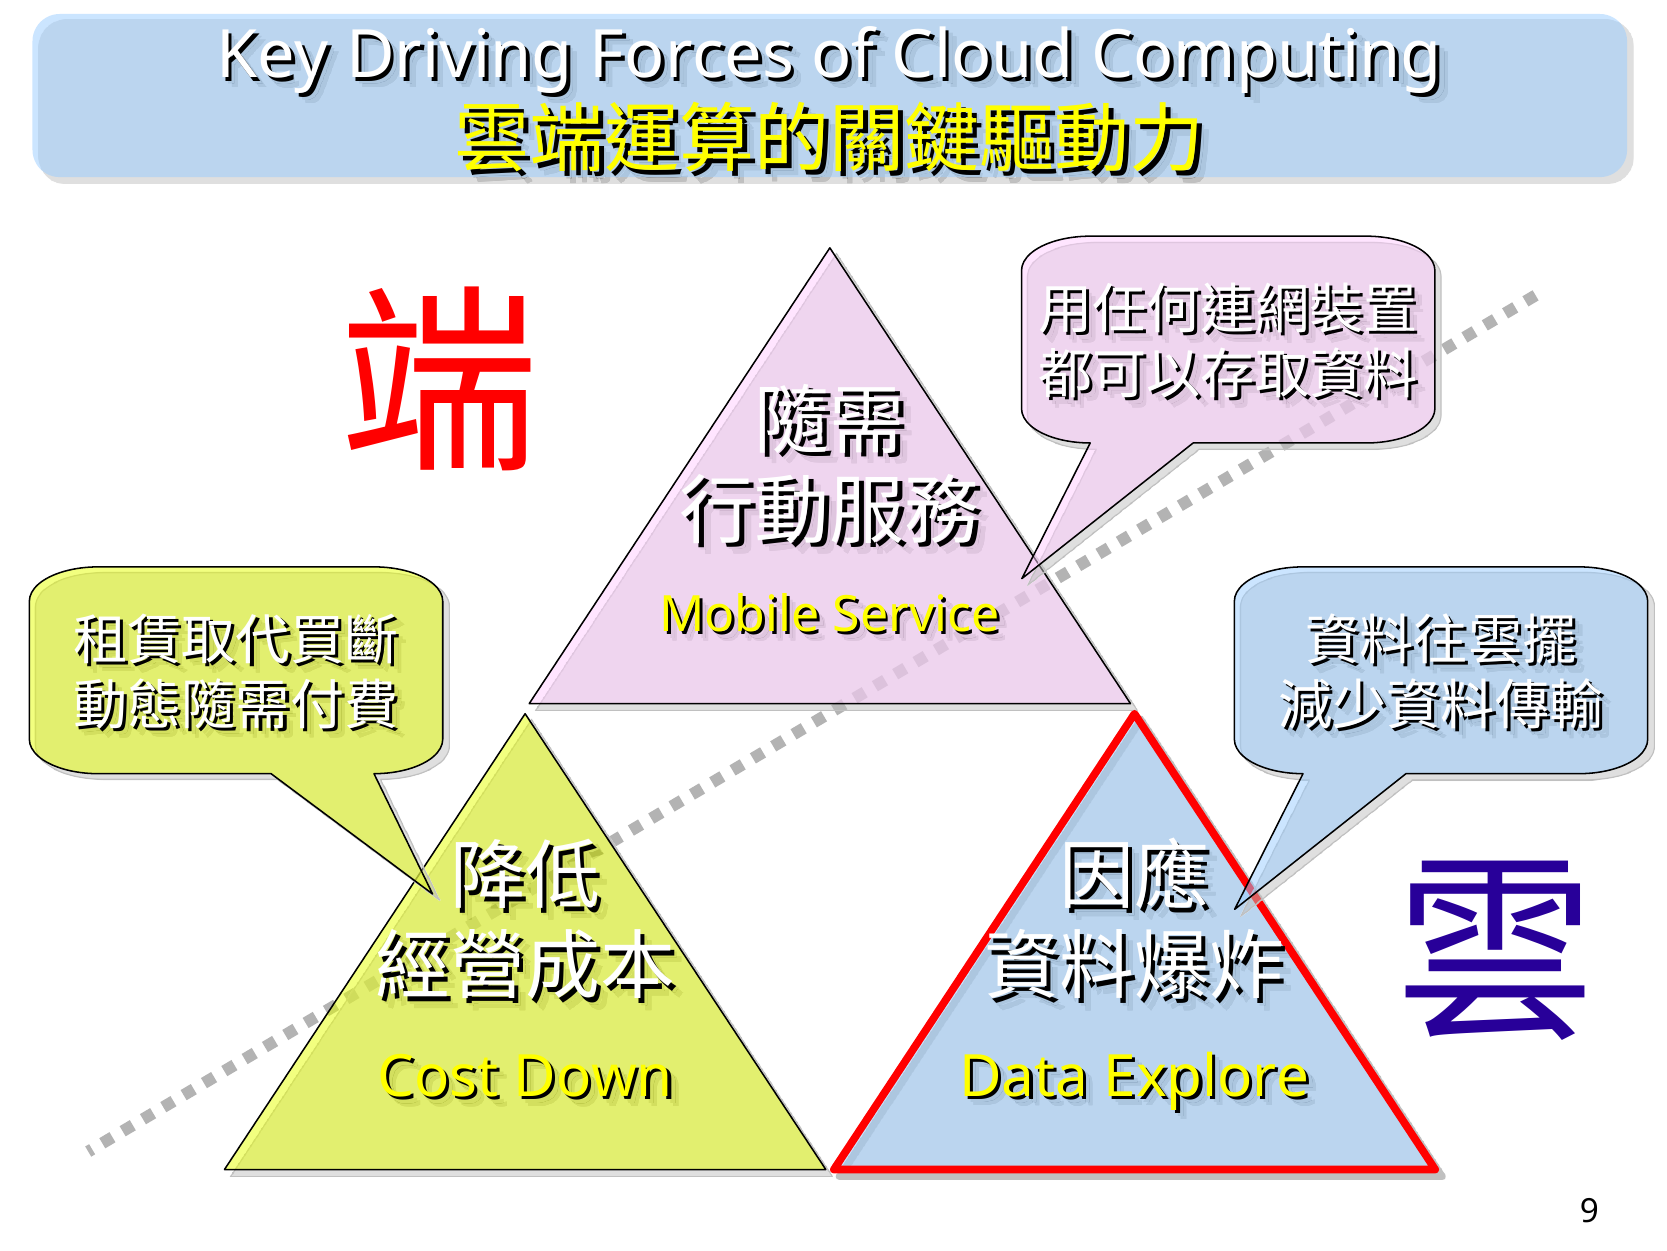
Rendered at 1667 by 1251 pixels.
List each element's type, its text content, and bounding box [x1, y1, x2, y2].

text_box 端 [324, 247, 561, 503]
text_box 隨需 行動服務 Mobile Service [529, 247, 1131, 704]
text_box 用任何連網裝置 都可以存取資料 [1021, 236, 1435, 579]
text_box Key Driving Forces of Cloud Computing 雲端運算的關鍵驅動力 [32, 13, 1628, 178]
text_box 雲 [1380, 816, 1617, 1072]
text_box 資料往雲擺 減少資料傳輸 [1234, 566, 1648, 910]
text_box 降低 經營成本 Cost Down [224, 713, 826, 1170]
text_box 因應 資料爆炸 Data Explore [833, 713, 1436, 1170]
text_box 租賃取代買斷 動態隨需付費 [29, 566, 443, 894]
